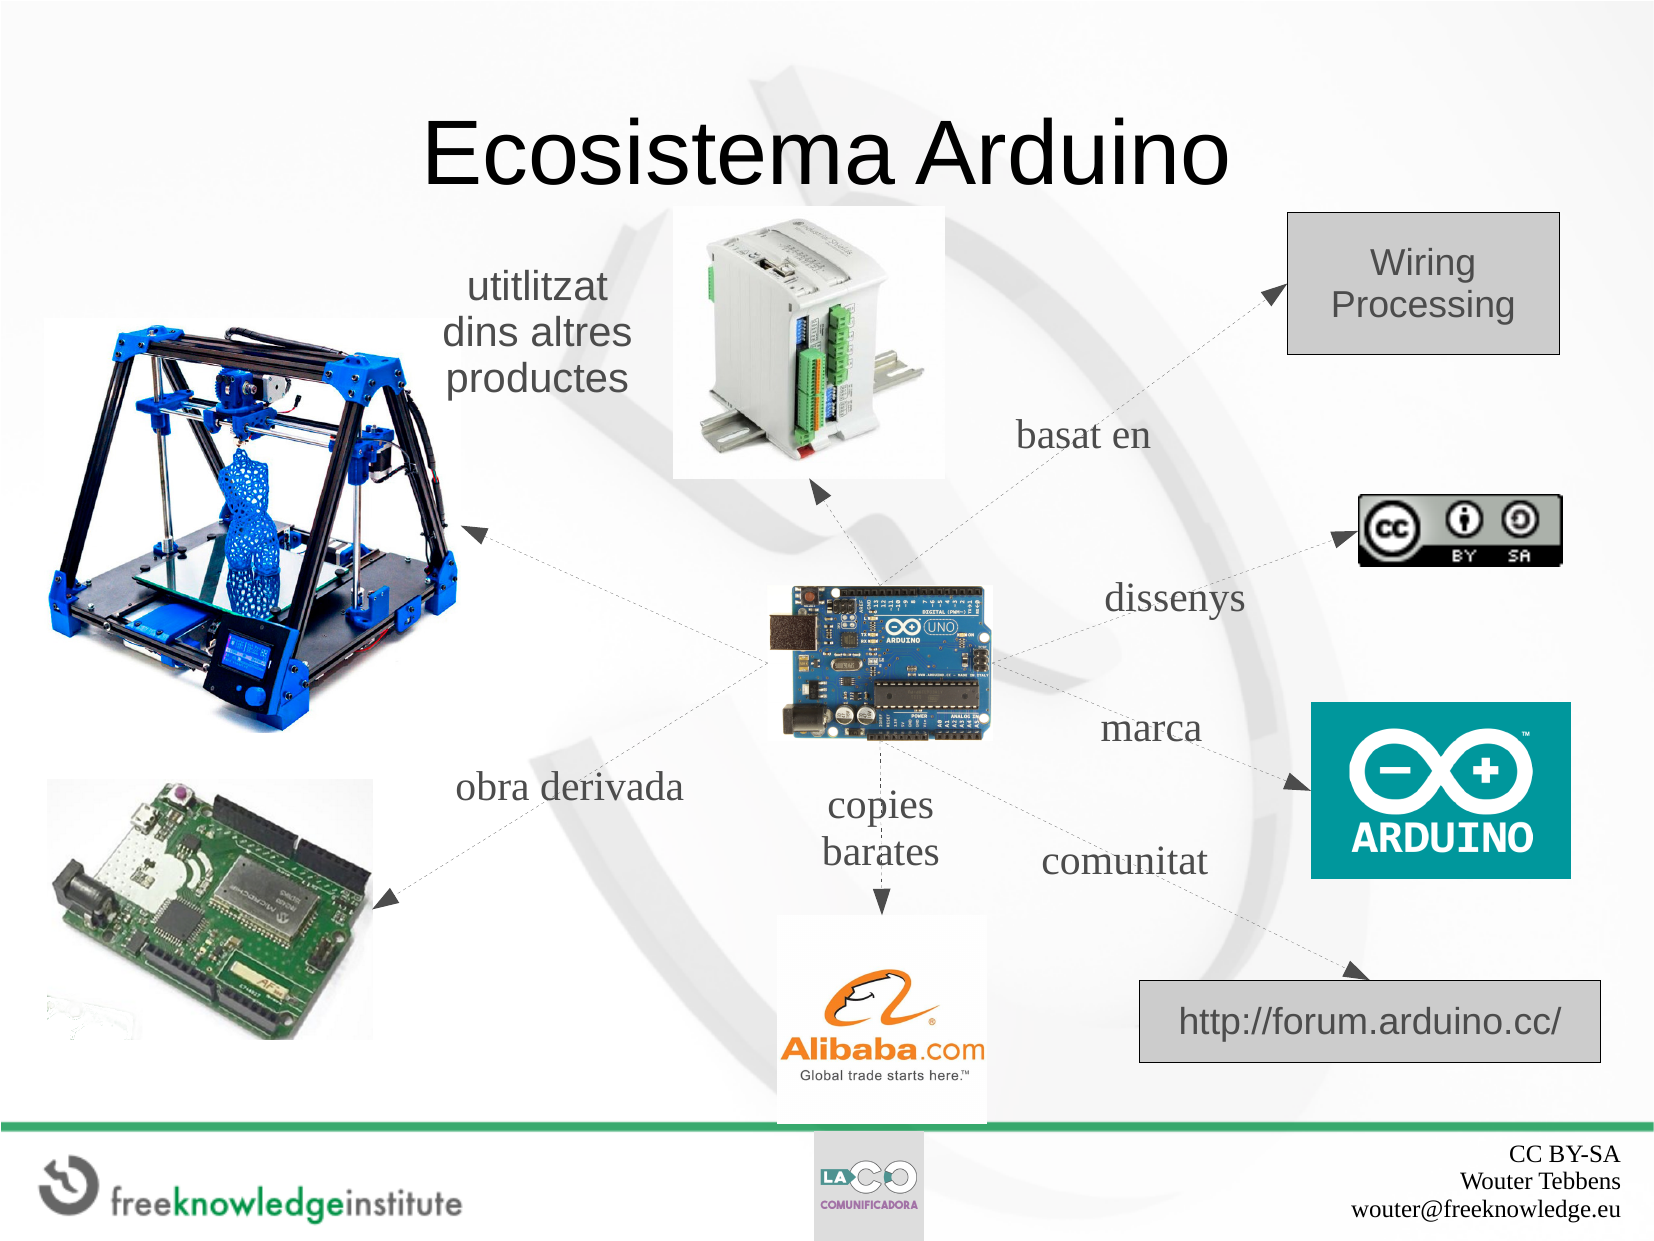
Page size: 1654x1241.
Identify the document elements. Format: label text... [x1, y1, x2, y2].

text_box Wiring Processing [1287, 212, 1560, 355]
title Ecosistema Arduino [82, 49, 1571, 257]
text_box utitlitzat dins altres productes [366, 254, 710, 411]
picture [1, 1, 1654, 1241]
text_box http://forum.arduino.cc/ [1139, 980, 1601, 1063]
